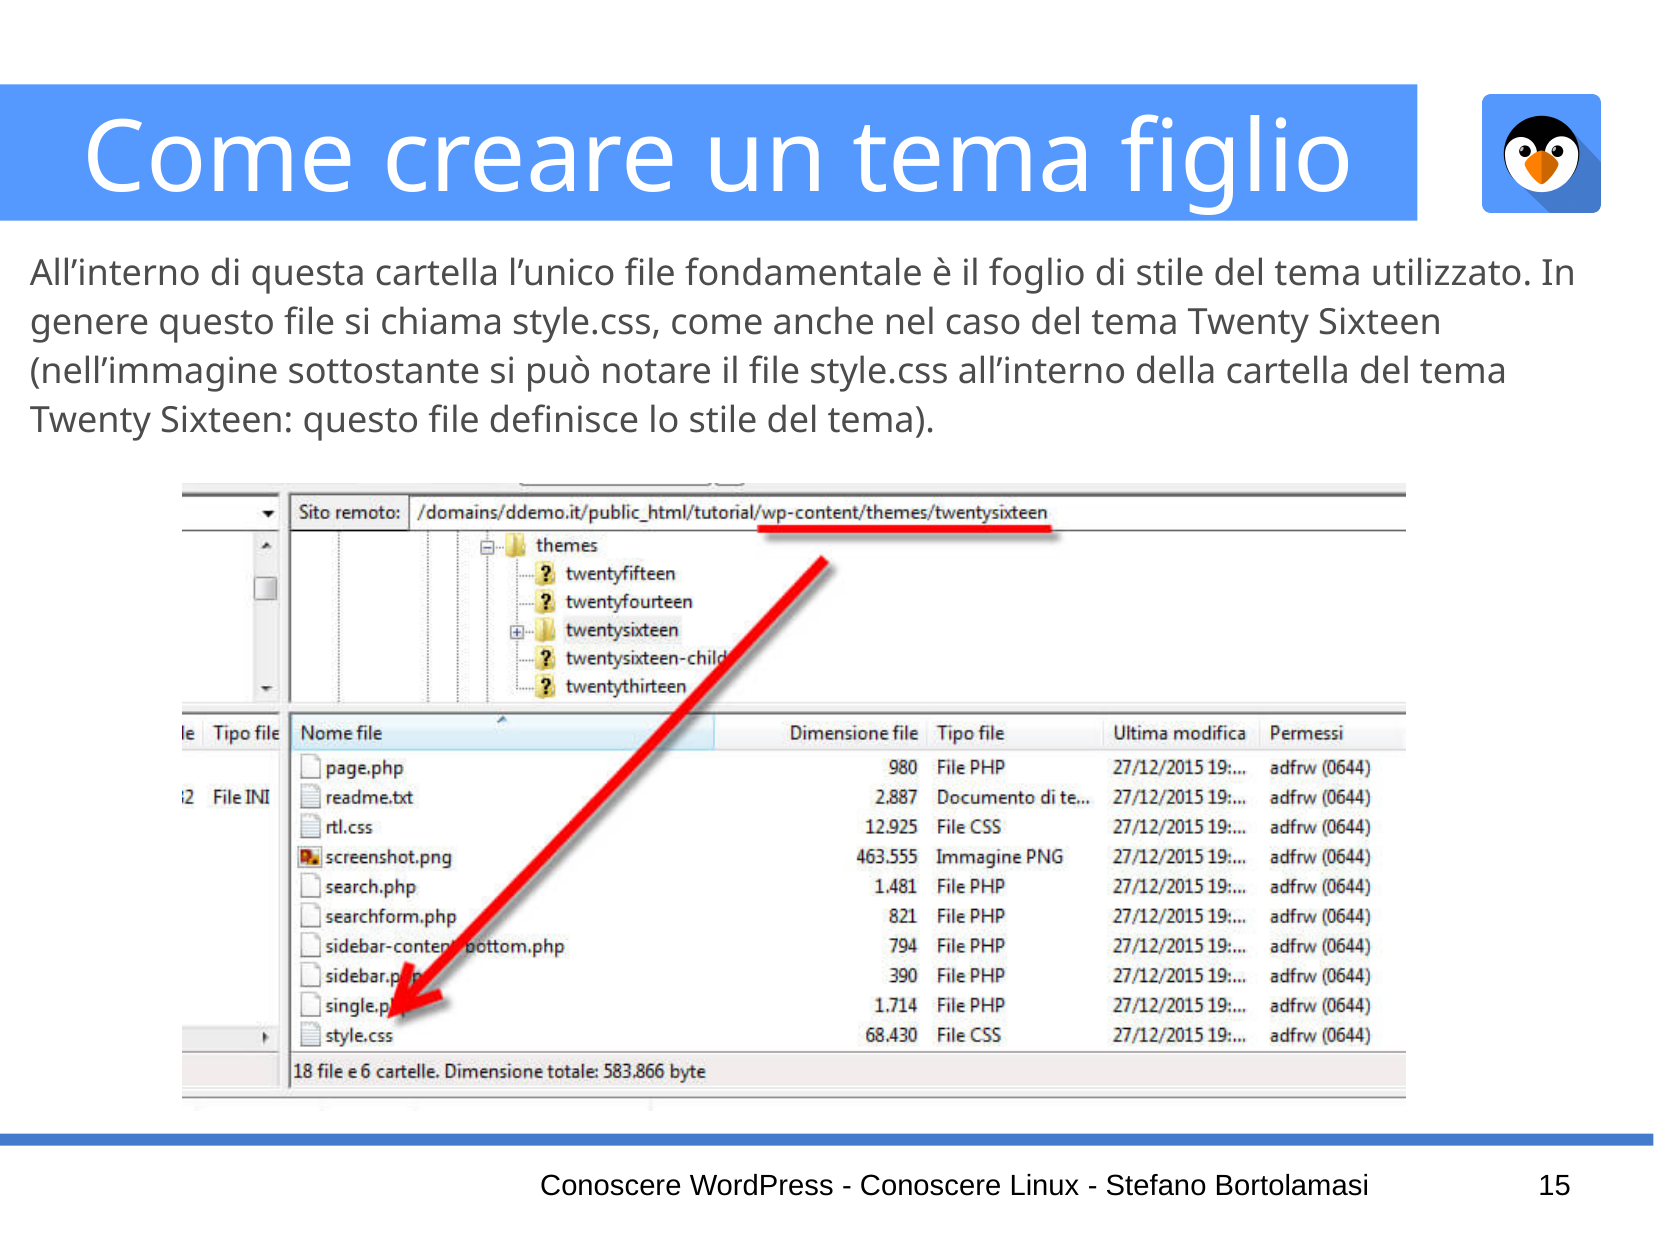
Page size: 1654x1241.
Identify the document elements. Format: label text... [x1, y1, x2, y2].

picture [1482, 94, 1601, 213]
text_box All’interno di questa cartella l’unico file fondamentale è il foglio di stile del tema utilizzato. In genere questo file si chiama style.css, come anche nel caso del tema Twenty Sixteen (nell’immagine sottostante si può notare il file style.css all’interno della cartella del tema Twenty Sixteen: questo file definisce lo stile del tema). [0, 247, 1583, 449]
picture [182, 483, 1406, 1111]
title Come creare un tema figlio [0, 91, 1418, 214]
